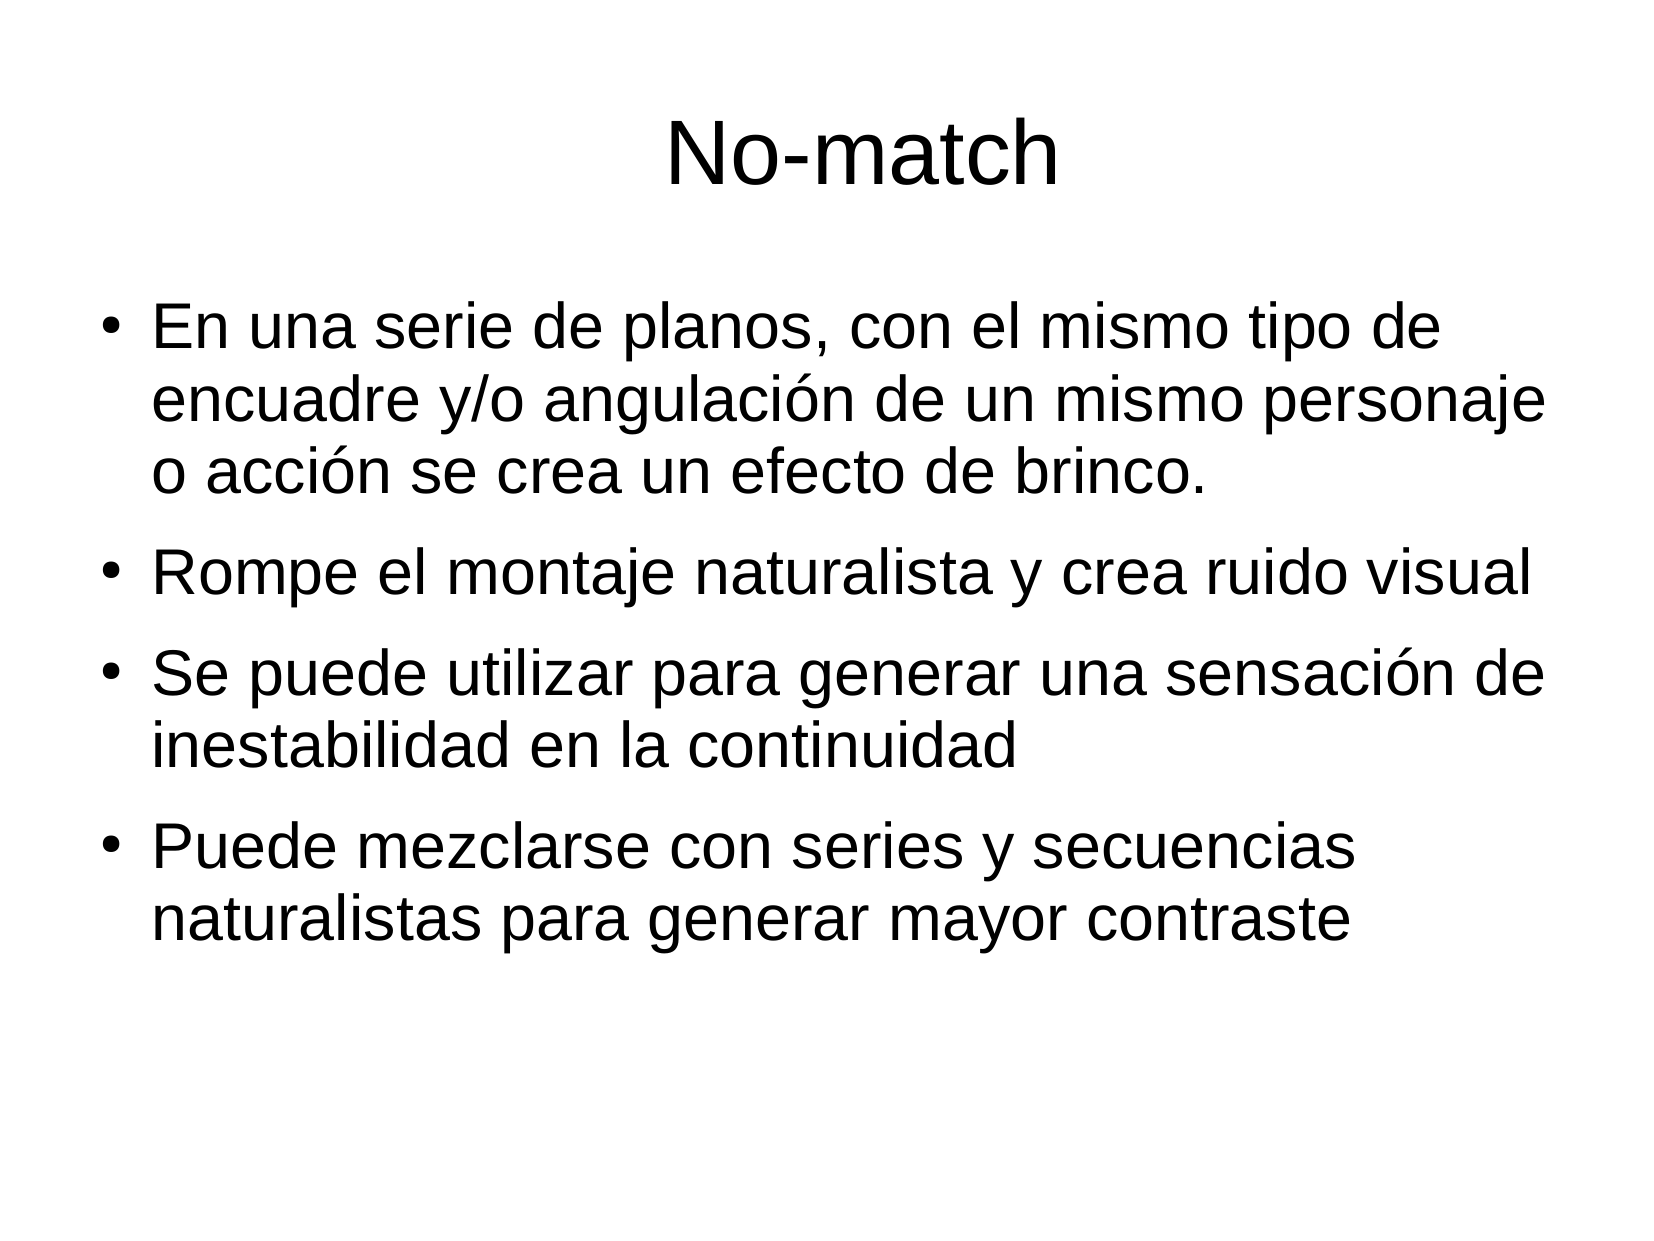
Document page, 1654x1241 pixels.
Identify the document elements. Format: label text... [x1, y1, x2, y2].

list En una serie de planos, con el mismo tipo de encuadre y/o angulación de un mismo personaje o acción se crea un efecto de brinco. Rompe el montaje naturalista y crea ruido visual Se puede utilizar para generar una sensación de inestabilidad en la continuidad Puede mezclarse con series y secuencias naturalistas para generar mayor contraste [82, 290, 1571, 1010]
title No-match [82, 49, 1571, 257]
